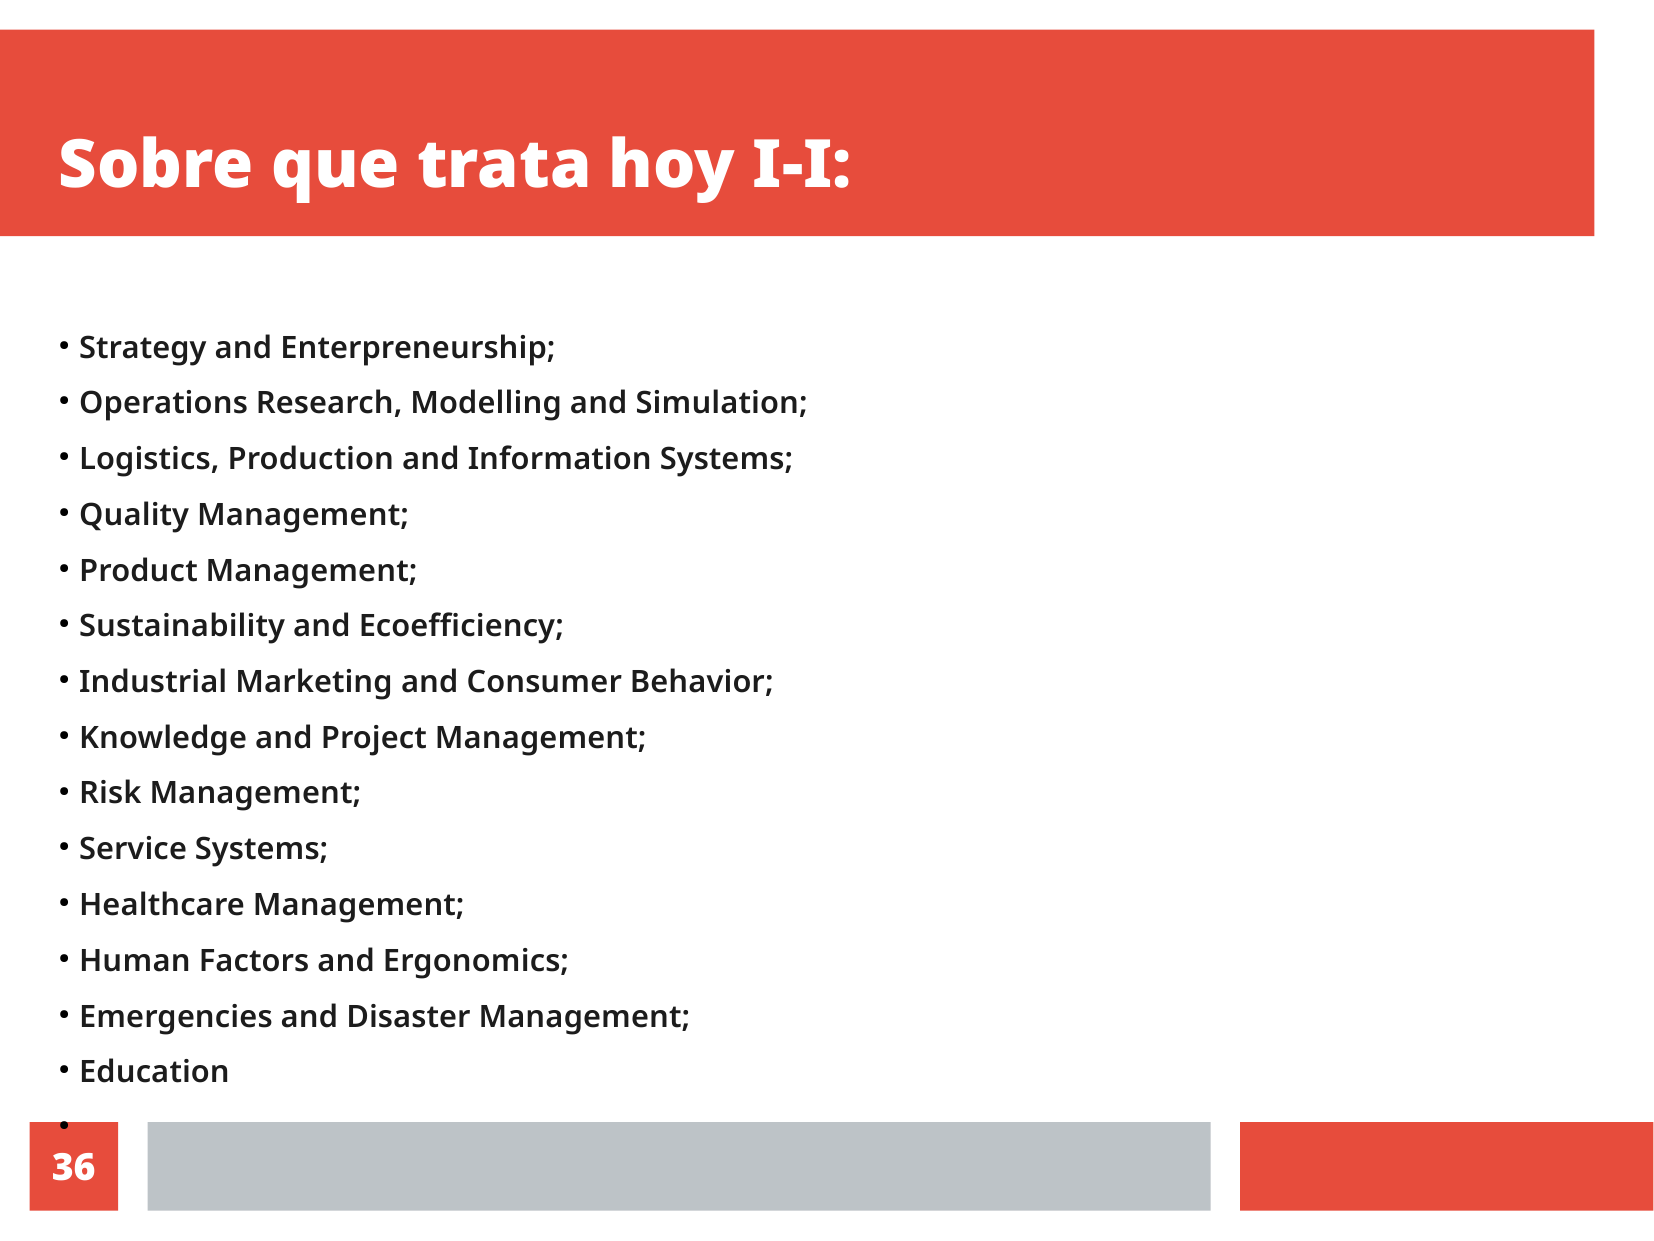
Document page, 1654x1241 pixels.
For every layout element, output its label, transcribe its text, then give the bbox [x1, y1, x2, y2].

list Strategy and Enterpreneurship; Operations Research, Modelling and Simulation; Logistics, Production and Information Systems; Quality Management; Product Management; Sustainability and Ecoefficiency; Industrial Marketing and Consumer Behavior; Knowledge and Project Management; Risk Management; Service Systems; Healthcare Management; Human Factors and Ergonomics; Emergencies and Disaster Management; Education [59, 324, 1565, 1093]
title Sobre que trata hoy I-I: [59, 59, 1595, 207]
